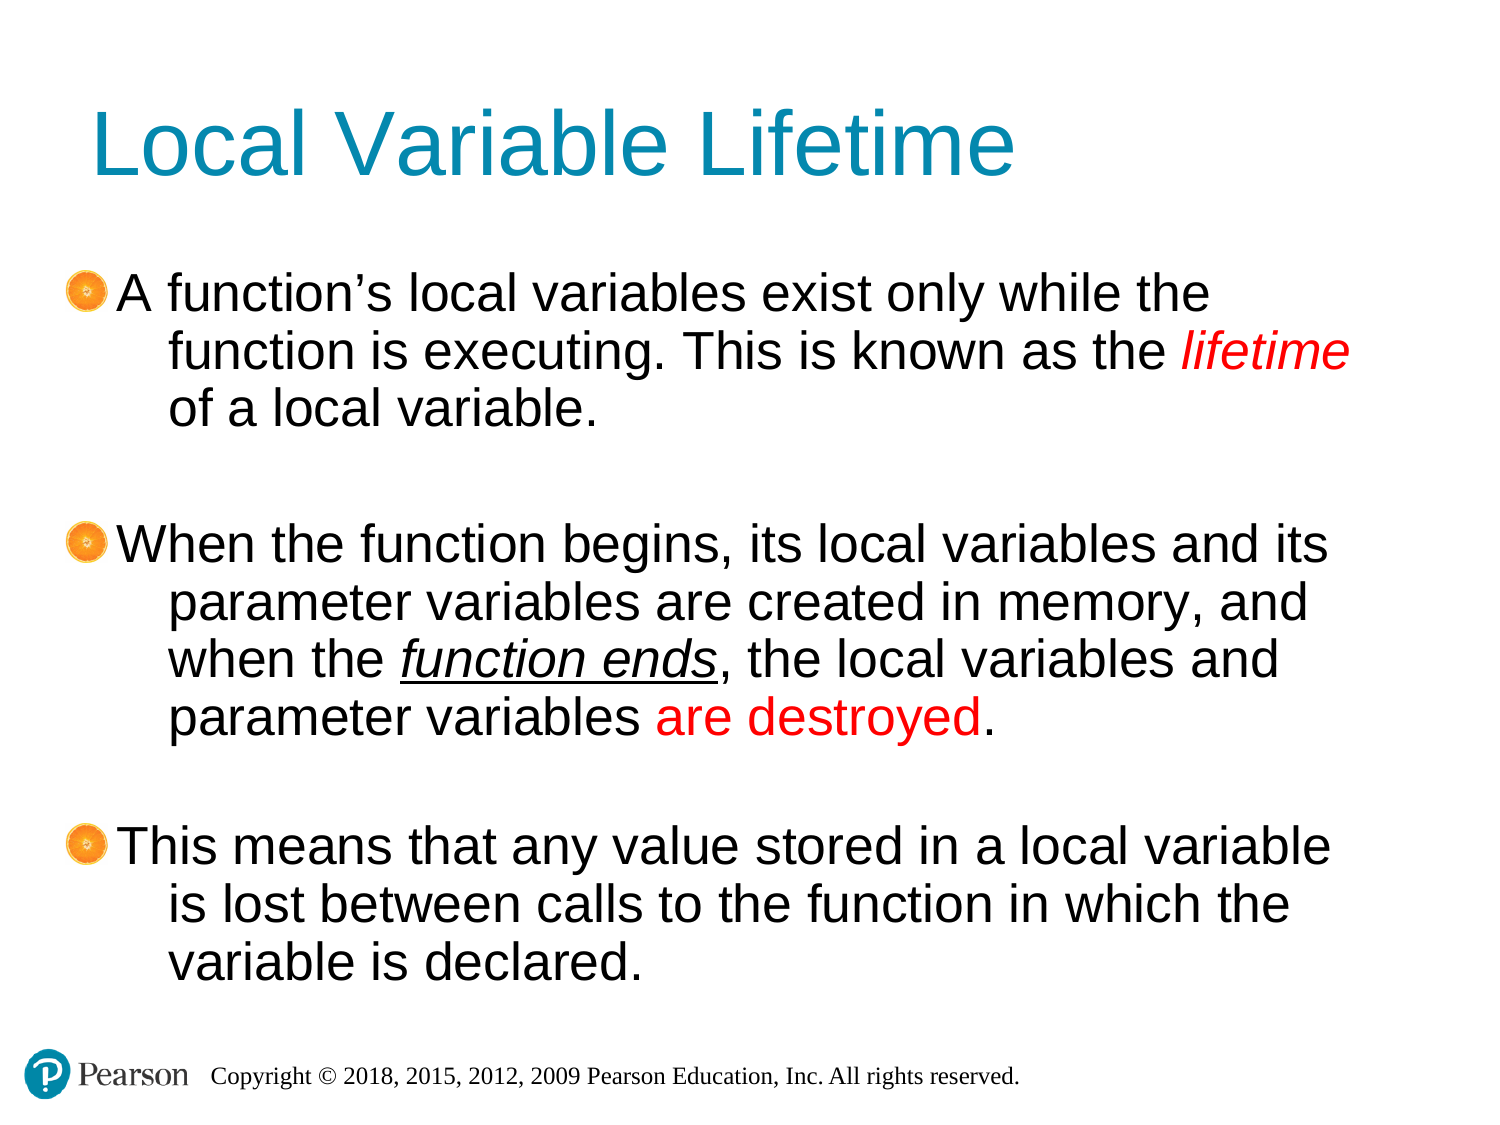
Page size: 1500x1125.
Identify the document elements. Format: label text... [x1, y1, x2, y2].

title Local Variable Lifetime [75, 45, 1426, 233]
list A function’s local variables exist only while the function is executing. This is known as the lifetime of a local variable. When the function begins, its local variables and its parameter variables are created in memory, and when the function ends, the local variables and parameter variables are destroyed. This means that any value stored in a local variable is lost between calls to the function in which the variable is declared. [50, 257, 1401, 1000]
